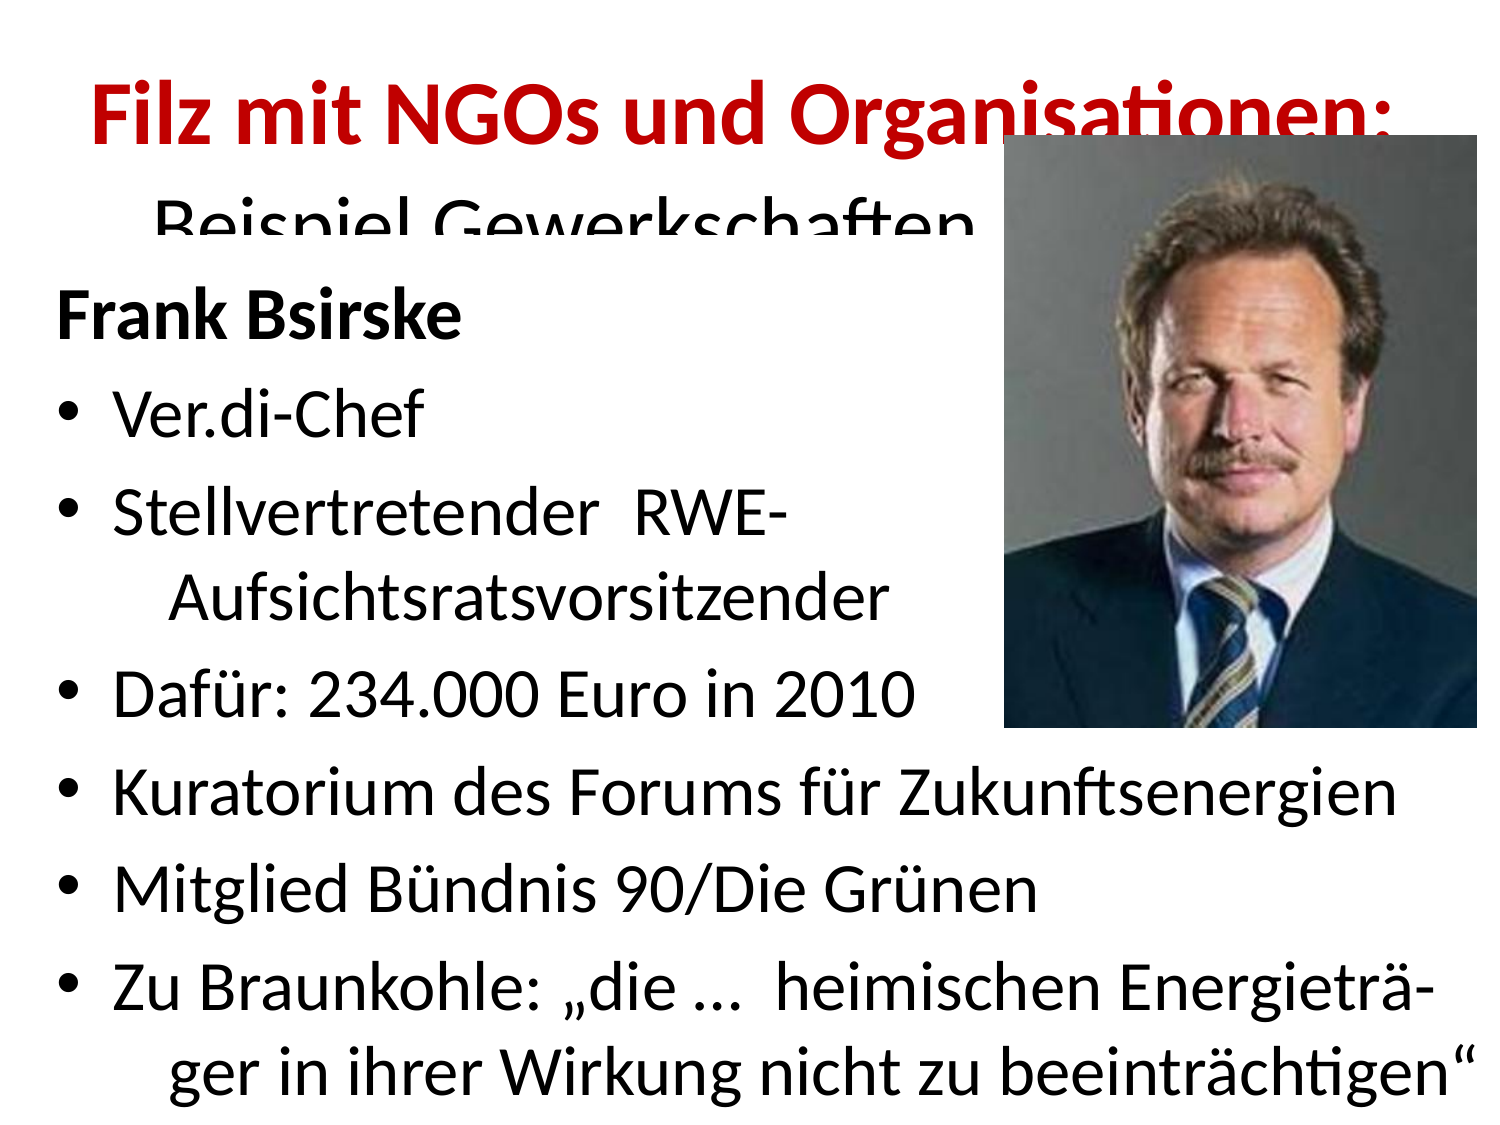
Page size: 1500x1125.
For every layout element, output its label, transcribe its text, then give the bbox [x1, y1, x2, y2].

text_box Frank Bsirske Ver.di-Chef Stellvertretender RWE- Aufsichtsratsvorsitzender Dafür: 234.000 Euro in 2010 Kuratorium des Forums für Zukunftsenergien Mitglied Bündnis 90/Die Grünen Zu Braunkohle: „die … heimischen Energieträ-ger in ihrer Wirkung nicht zu beeinträchtigen“ [41, 235, 1500, 1024]
text_box 2005 veröffentlichten Hubertus Schmoldt, damaliger IG BCE-Chef, und Frank Bsirske, ver.di-Chef, einen Text, in dem gefordert wurde, dass … „einzelne Energieträger … nicht aus ideologischen Gründen aufgegeben werden“. Schmoldt war damals Aufsichtsrat der Bayer AG, die von RWE mit viel, viel Strom beliefert werden. Überhaupt: Frank Bsirske … [76, 1024, 1500, 1125]
title Filz mit NGOs und Organisationen: Beispiel Gewerkschaften [75, 45, 1426, 233]
picture [1004, 135, 1477, 728]
